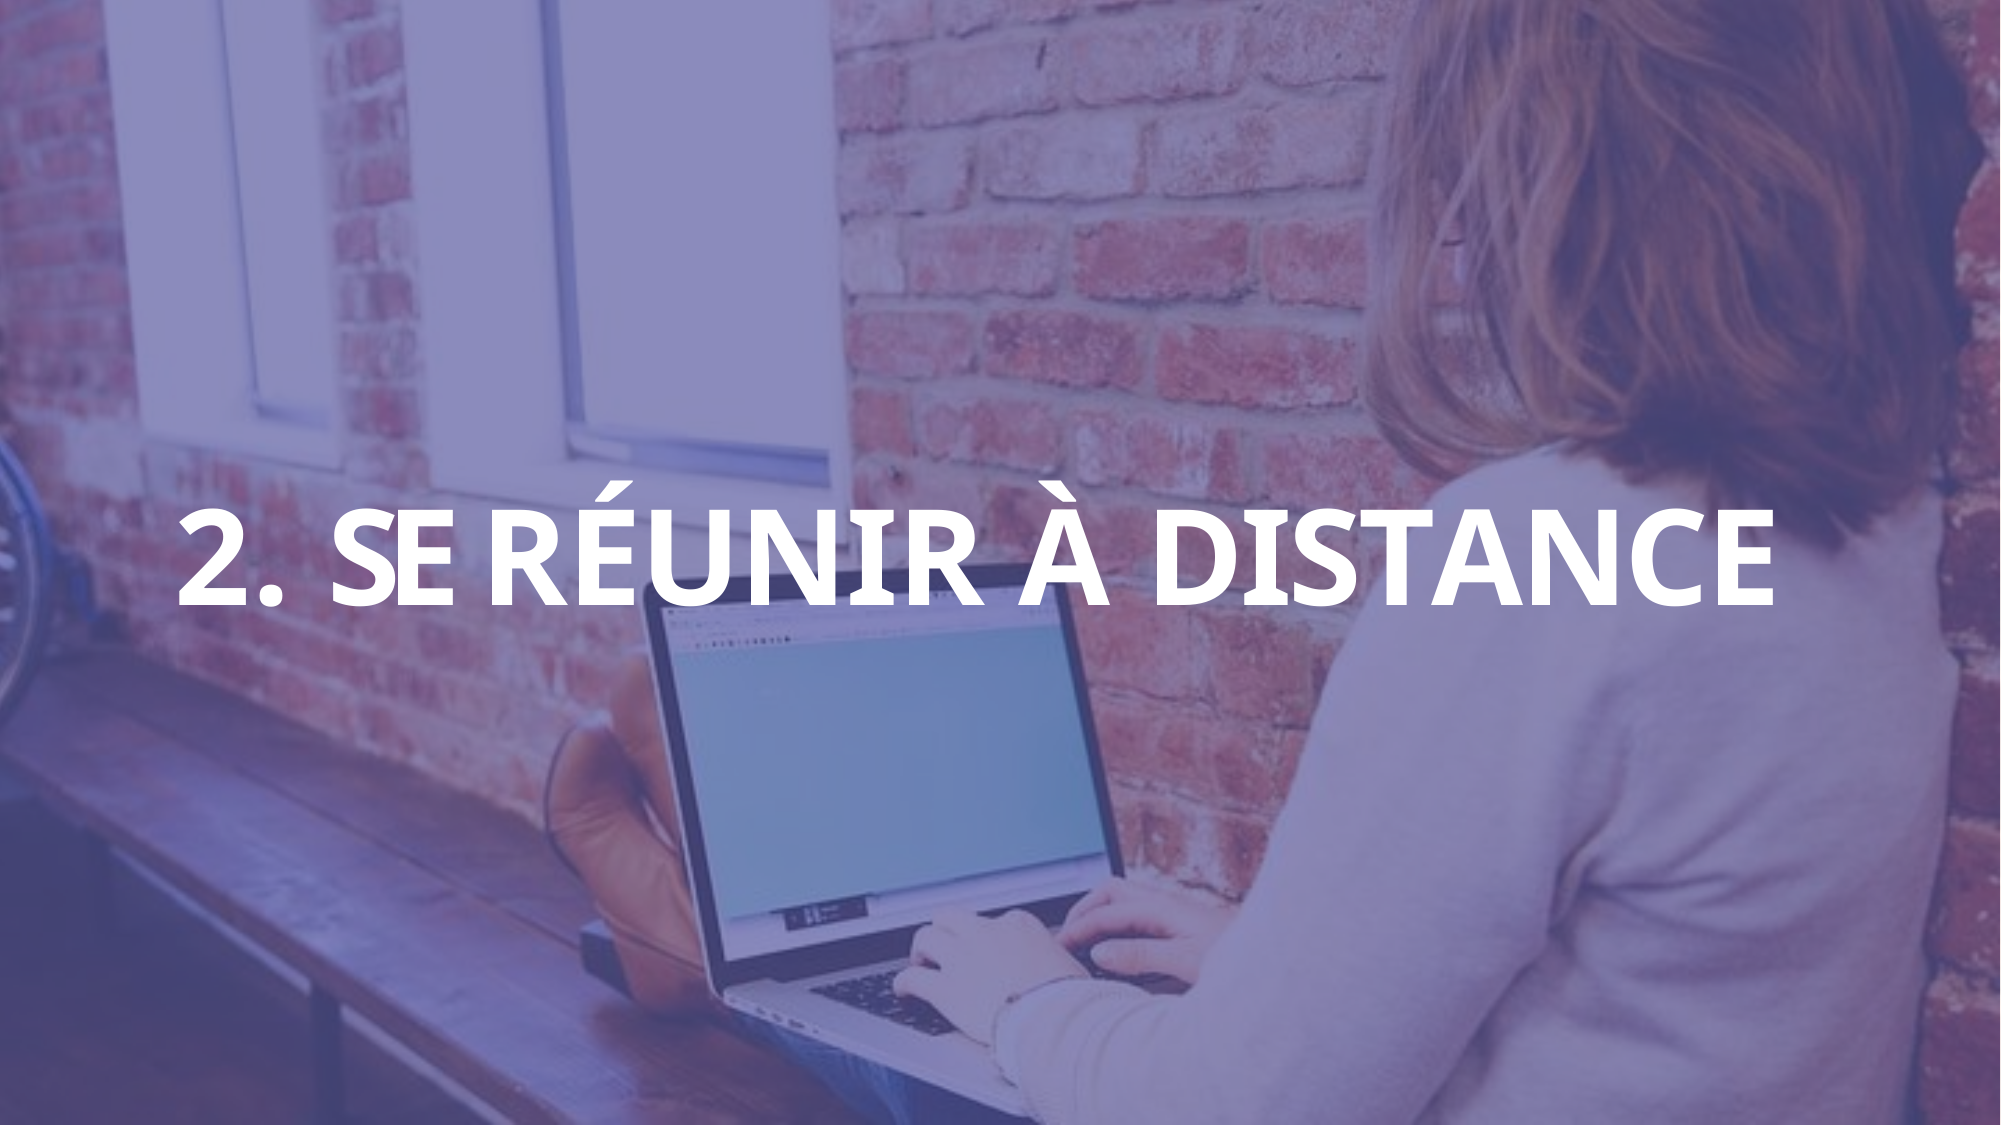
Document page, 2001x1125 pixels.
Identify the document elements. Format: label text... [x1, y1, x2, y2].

title 2. SE RÉUNIR À DISTANCE [172, 470, 1828, 635]
text_box [0, 0, 2000, 1125]
